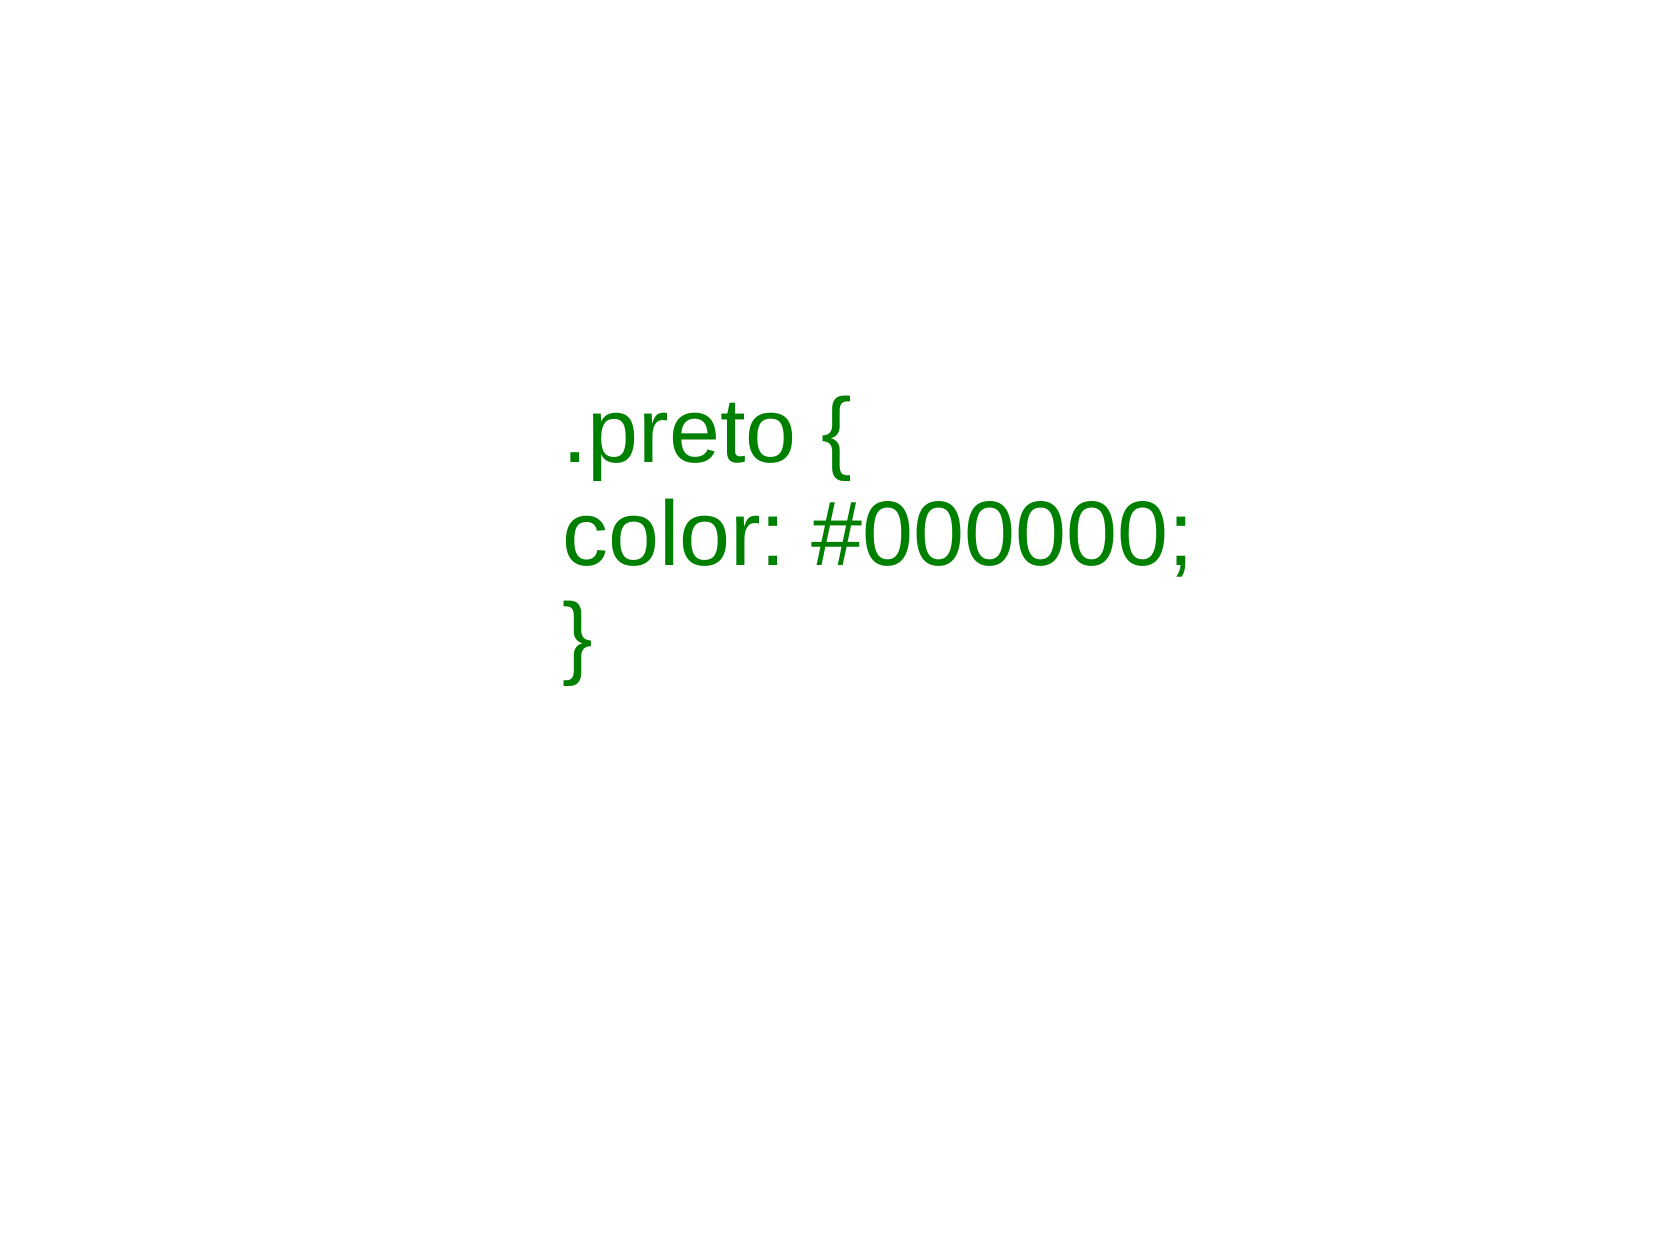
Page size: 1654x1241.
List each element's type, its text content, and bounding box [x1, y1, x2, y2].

text_box .preto { color: #000000; } [547, 372, 1300, 695]
